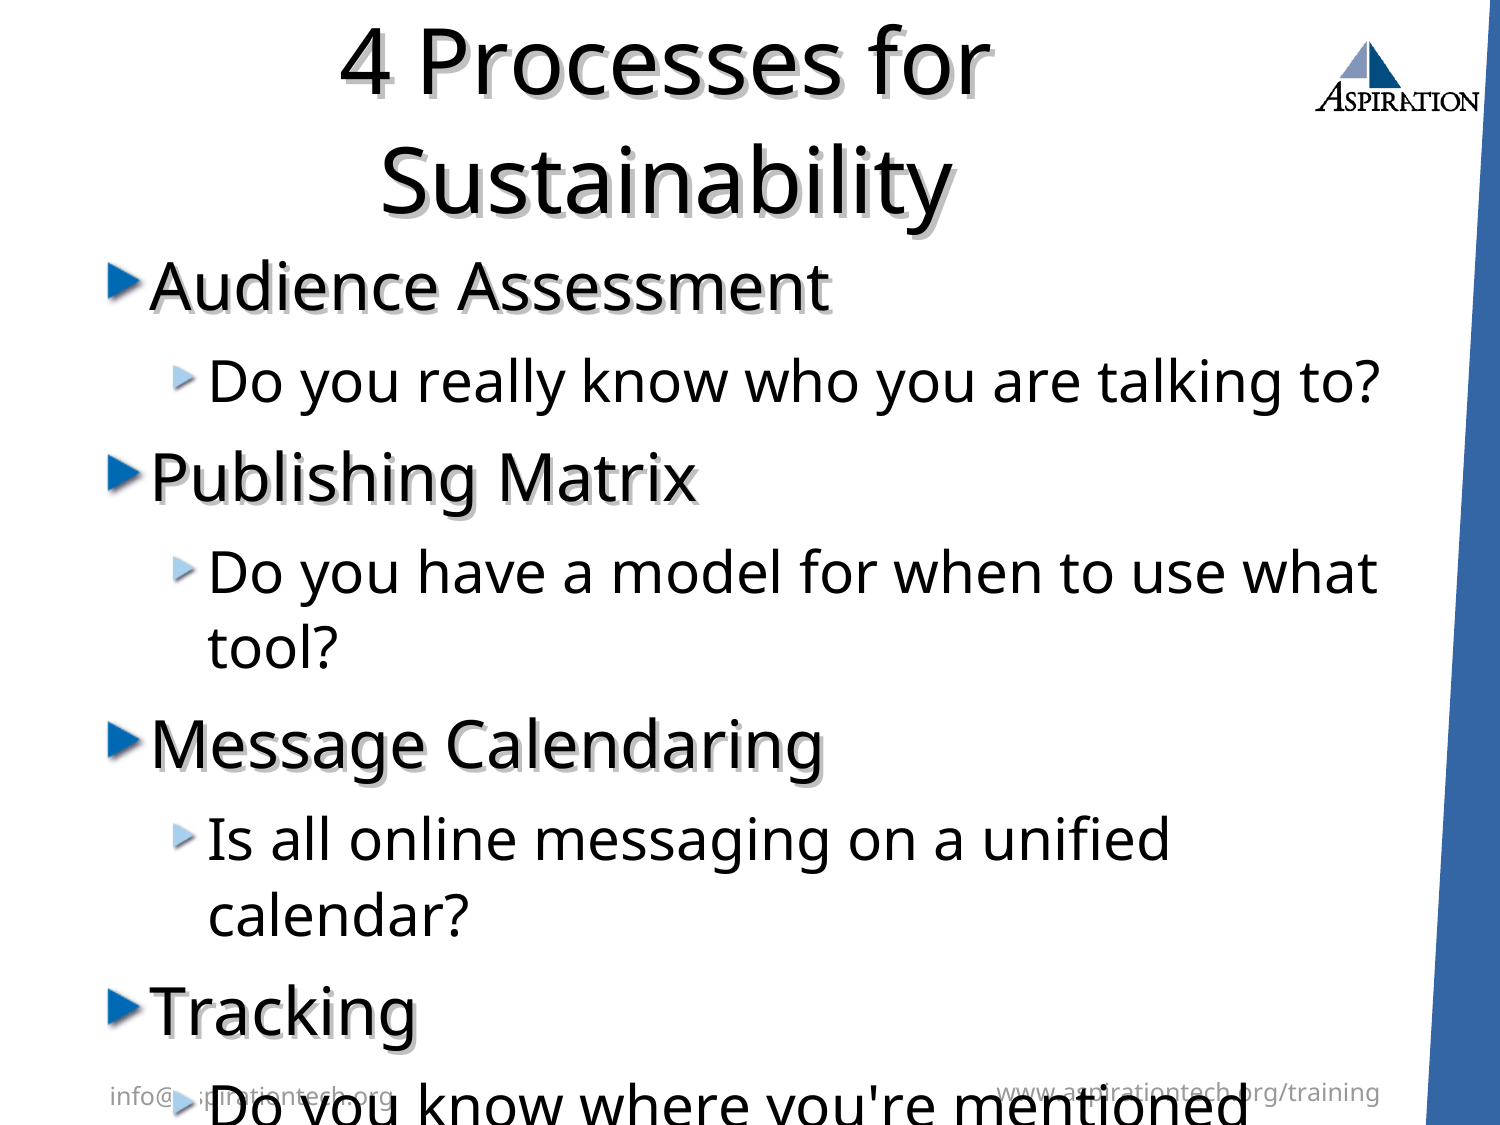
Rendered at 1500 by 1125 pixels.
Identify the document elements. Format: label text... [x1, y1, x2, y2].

picture [1315, 41, 1480, 120]
list Audience Assessment Do you really know who you are talking to? Publishing Matrix Do you have a model for when to use what tool? Message Calendaring Is all online messaging on a unified calendar? Tracking Do you know where you're mentioned online? [49, 238, 1447, 1064]
picture [171, 1087, 200, 1121]
title 4 Processes for Sustainability [49, 19, 1284, 206]
